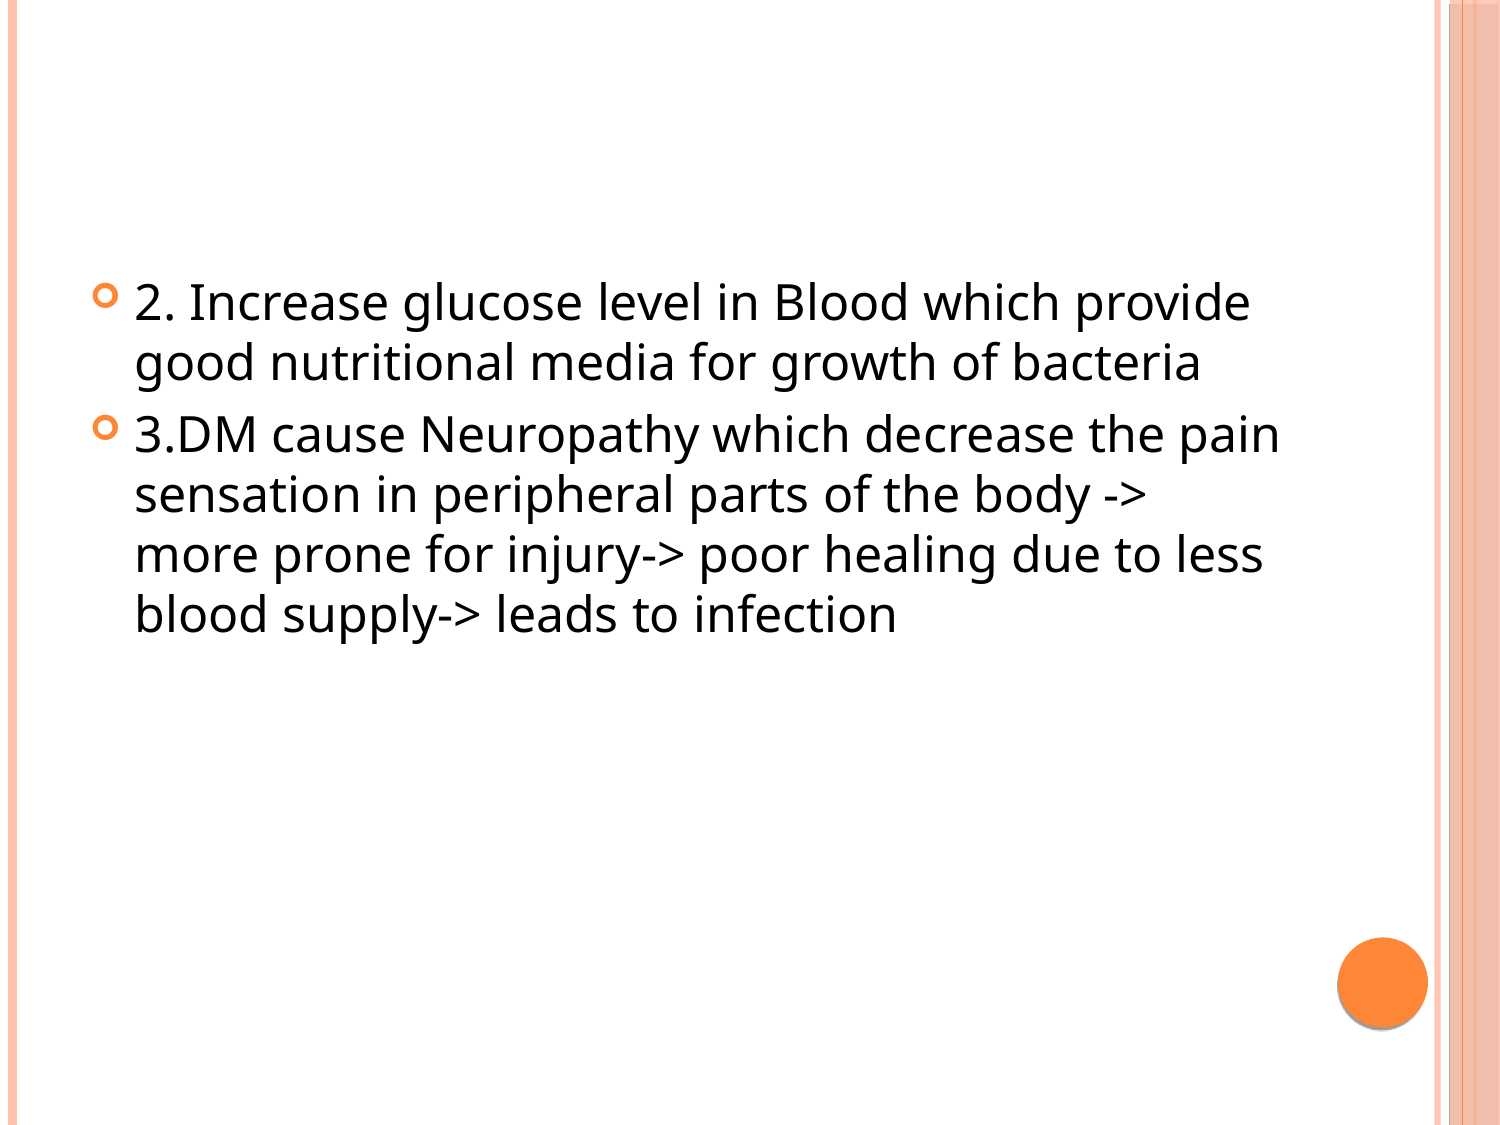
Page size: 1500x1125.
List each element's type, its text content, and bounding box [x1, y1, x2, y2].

list 2. Increase glucose level in Blood which provide good nutritional media for growth of bacteria 3.DM cause Neuropathy which decrease the pain sensation in peripheral parts of the body -> more prone for injury-> poor healing due to less blood supply-> leads to infection [75, 262, 1300, 1062]
